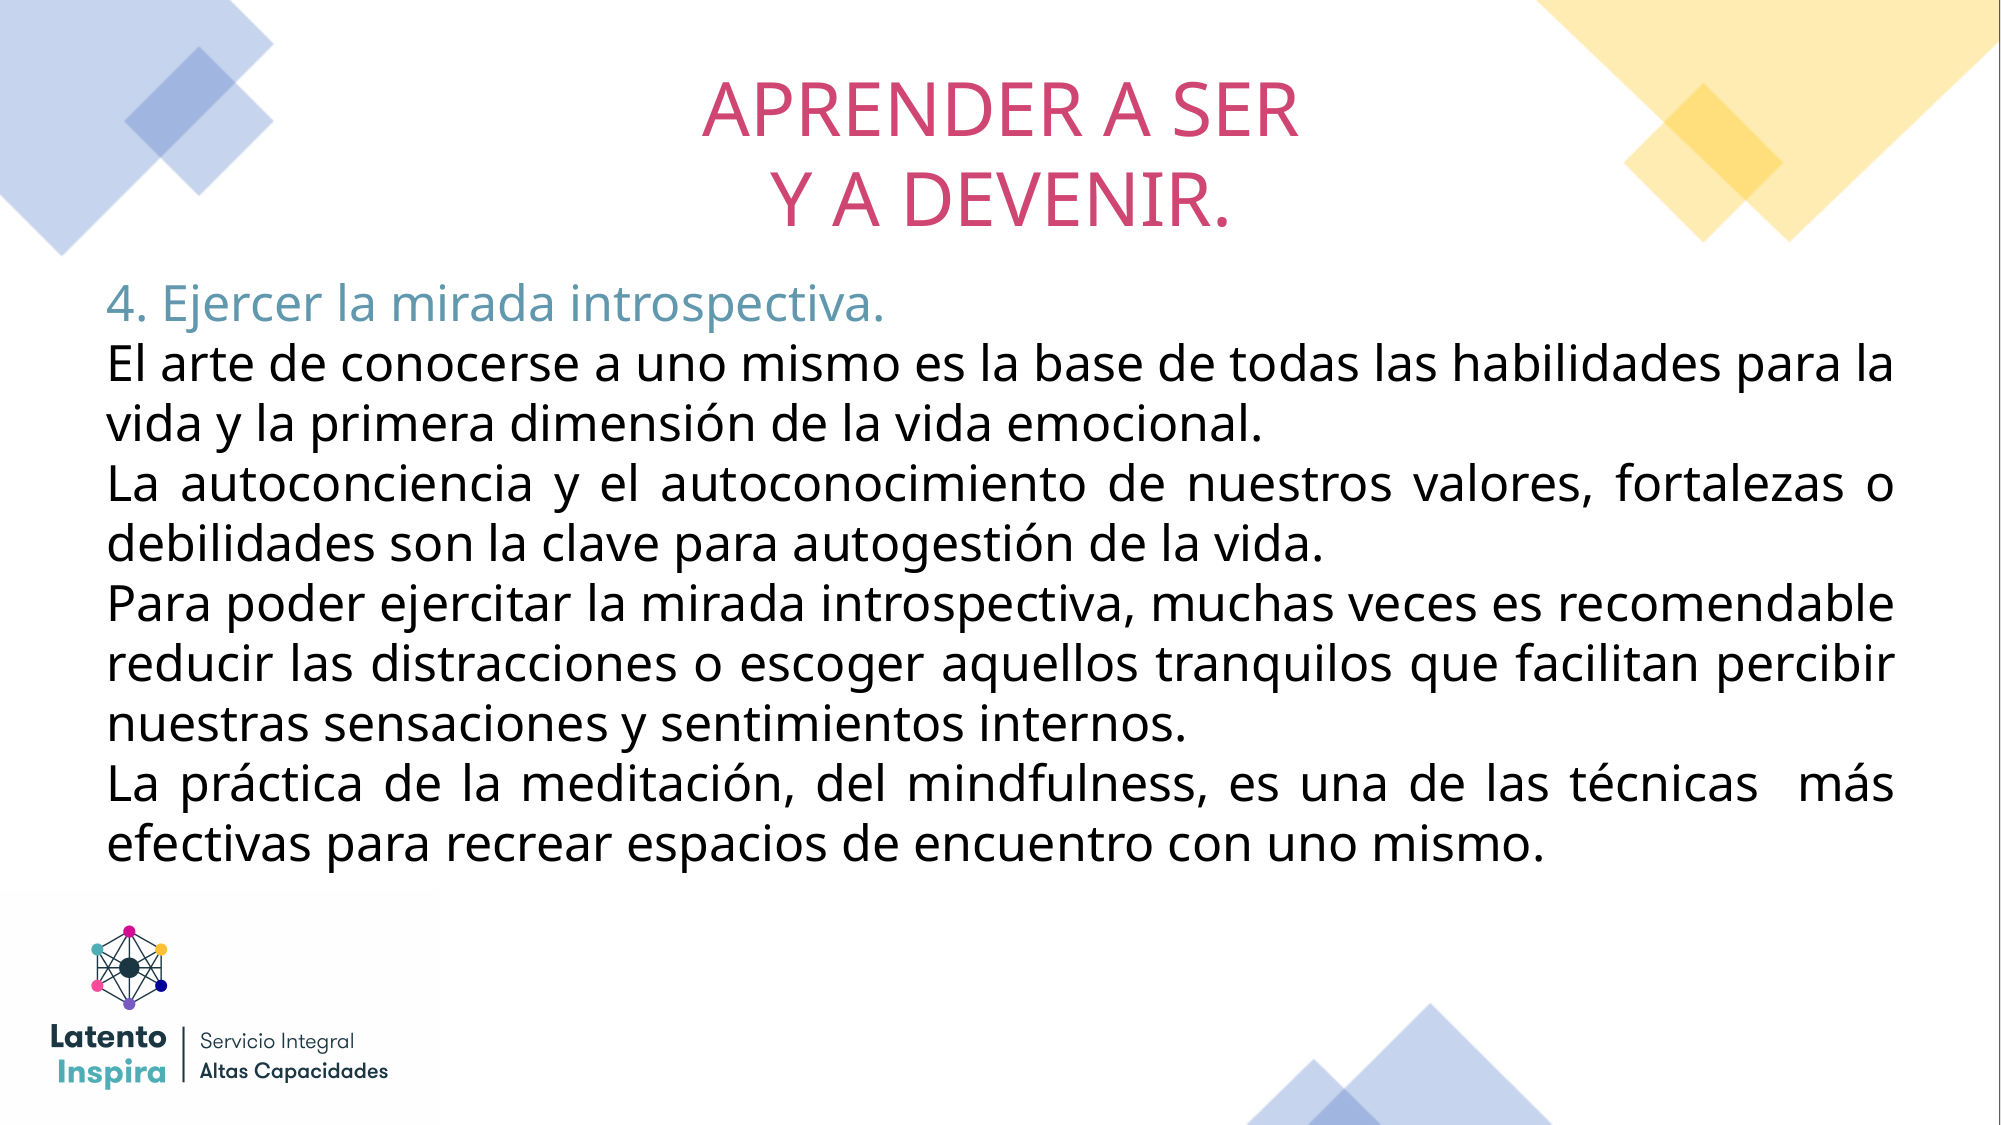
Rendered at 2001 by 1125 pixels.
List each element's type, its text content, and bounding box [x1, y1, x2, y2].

text_box APRENDER A SER Y A DEVENIR. 4. Ejercer la mirada introspectiva. El arte de conocerse a uno mismo es la base de todas las habilidades para la vida y la primera dimensión de la vida emocional. La autoconciencia y el autoconocimiento de nuestros valores, fortalezas o debilidades son la clave para autogestión de la vida. Para poder ejercitar la mirada introspectiva, muchas veces es recomendable reducir las distracciones o escoger aquellos tranquilos que facilitan percibir nuestras sensaciones y sentimientos internos. La práctica de la meditación, del mindfulness, es una de las técnicas más efectivas para recrear espacios de encuentro con uno mismo. [91, 53, 1912, 879]
picture [0, 0, 2001, 1125]
